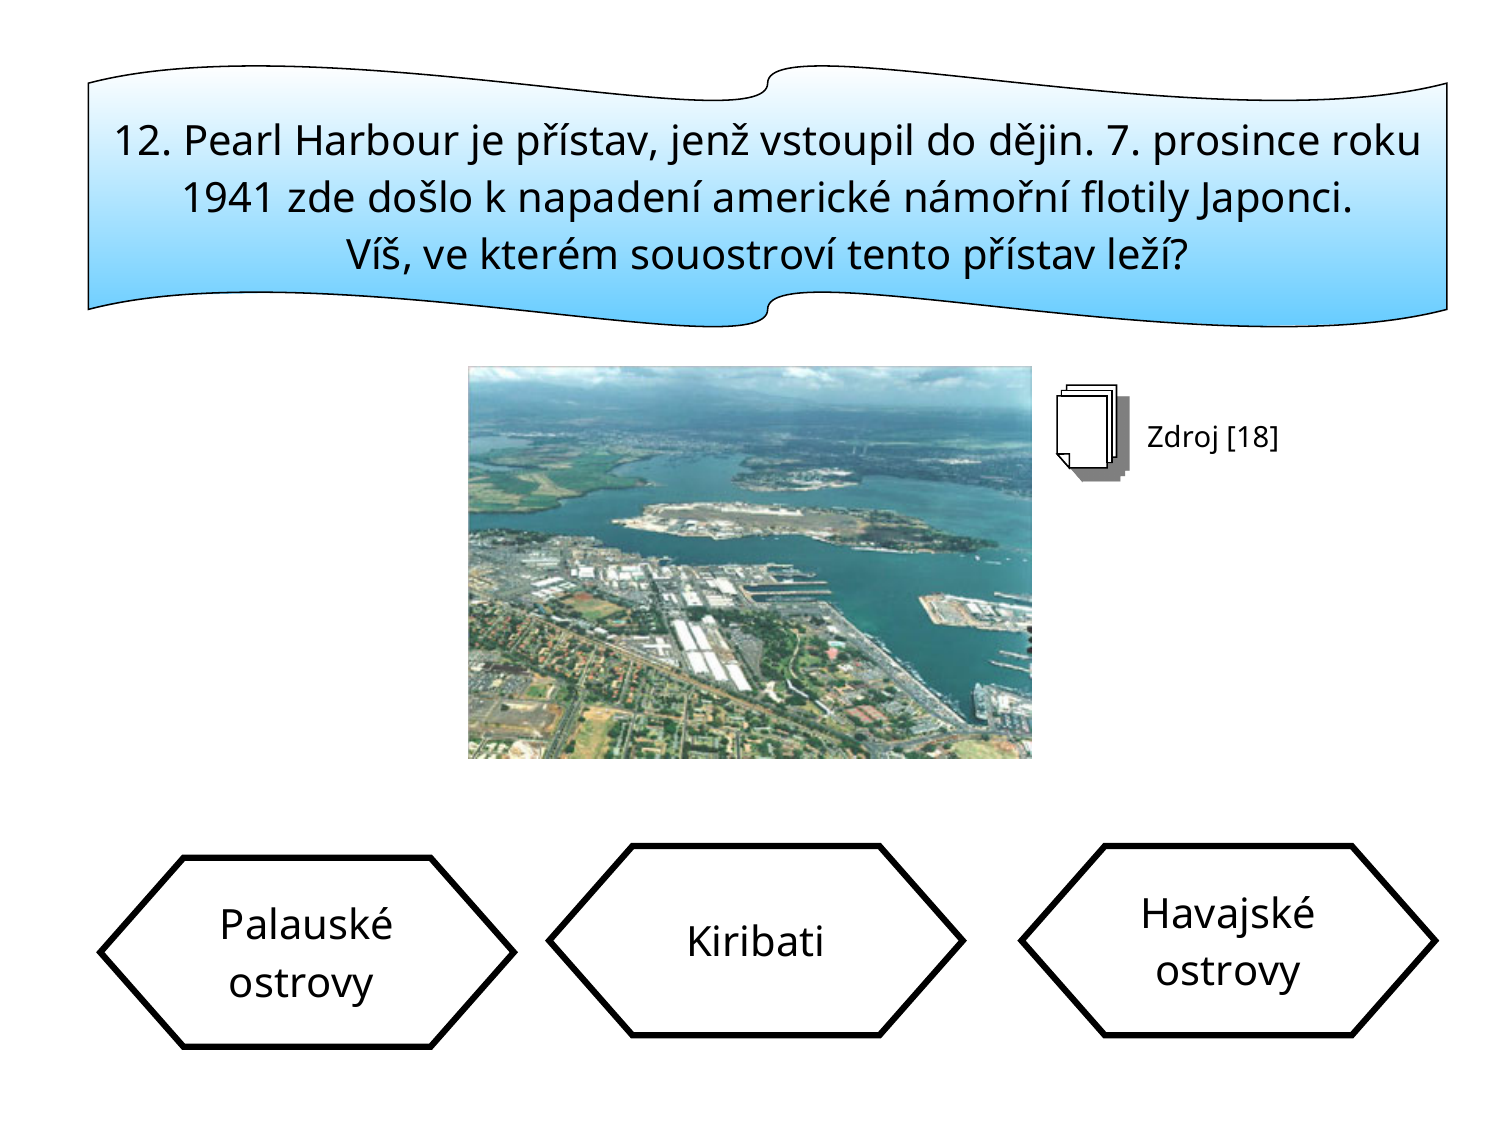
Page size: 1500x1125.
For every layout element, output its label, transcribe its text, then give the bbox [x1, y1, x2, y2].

picture [468, 366, 1032, 759]
text_box Kiribati [549, 846, 963, 1036]
text_box Zdroj [18] [1132, 408, 1294, 464]
text_box 12. Pearl Harbour je přístav, jenž vstoupil do dějin. 7. prosince roku 1941 zde došlo k napadení americké námořní flotily Japonci. Víš, ve kterém souostroví tento přístav leží? [88, 65, 1447, 327]
text_box [1057, 385, 1117, 468]
text_box Palauské ostrovy [100, 857, 514, 1047]
text_box Havajské ostrovy [1021, 846, 1436, 1036]
